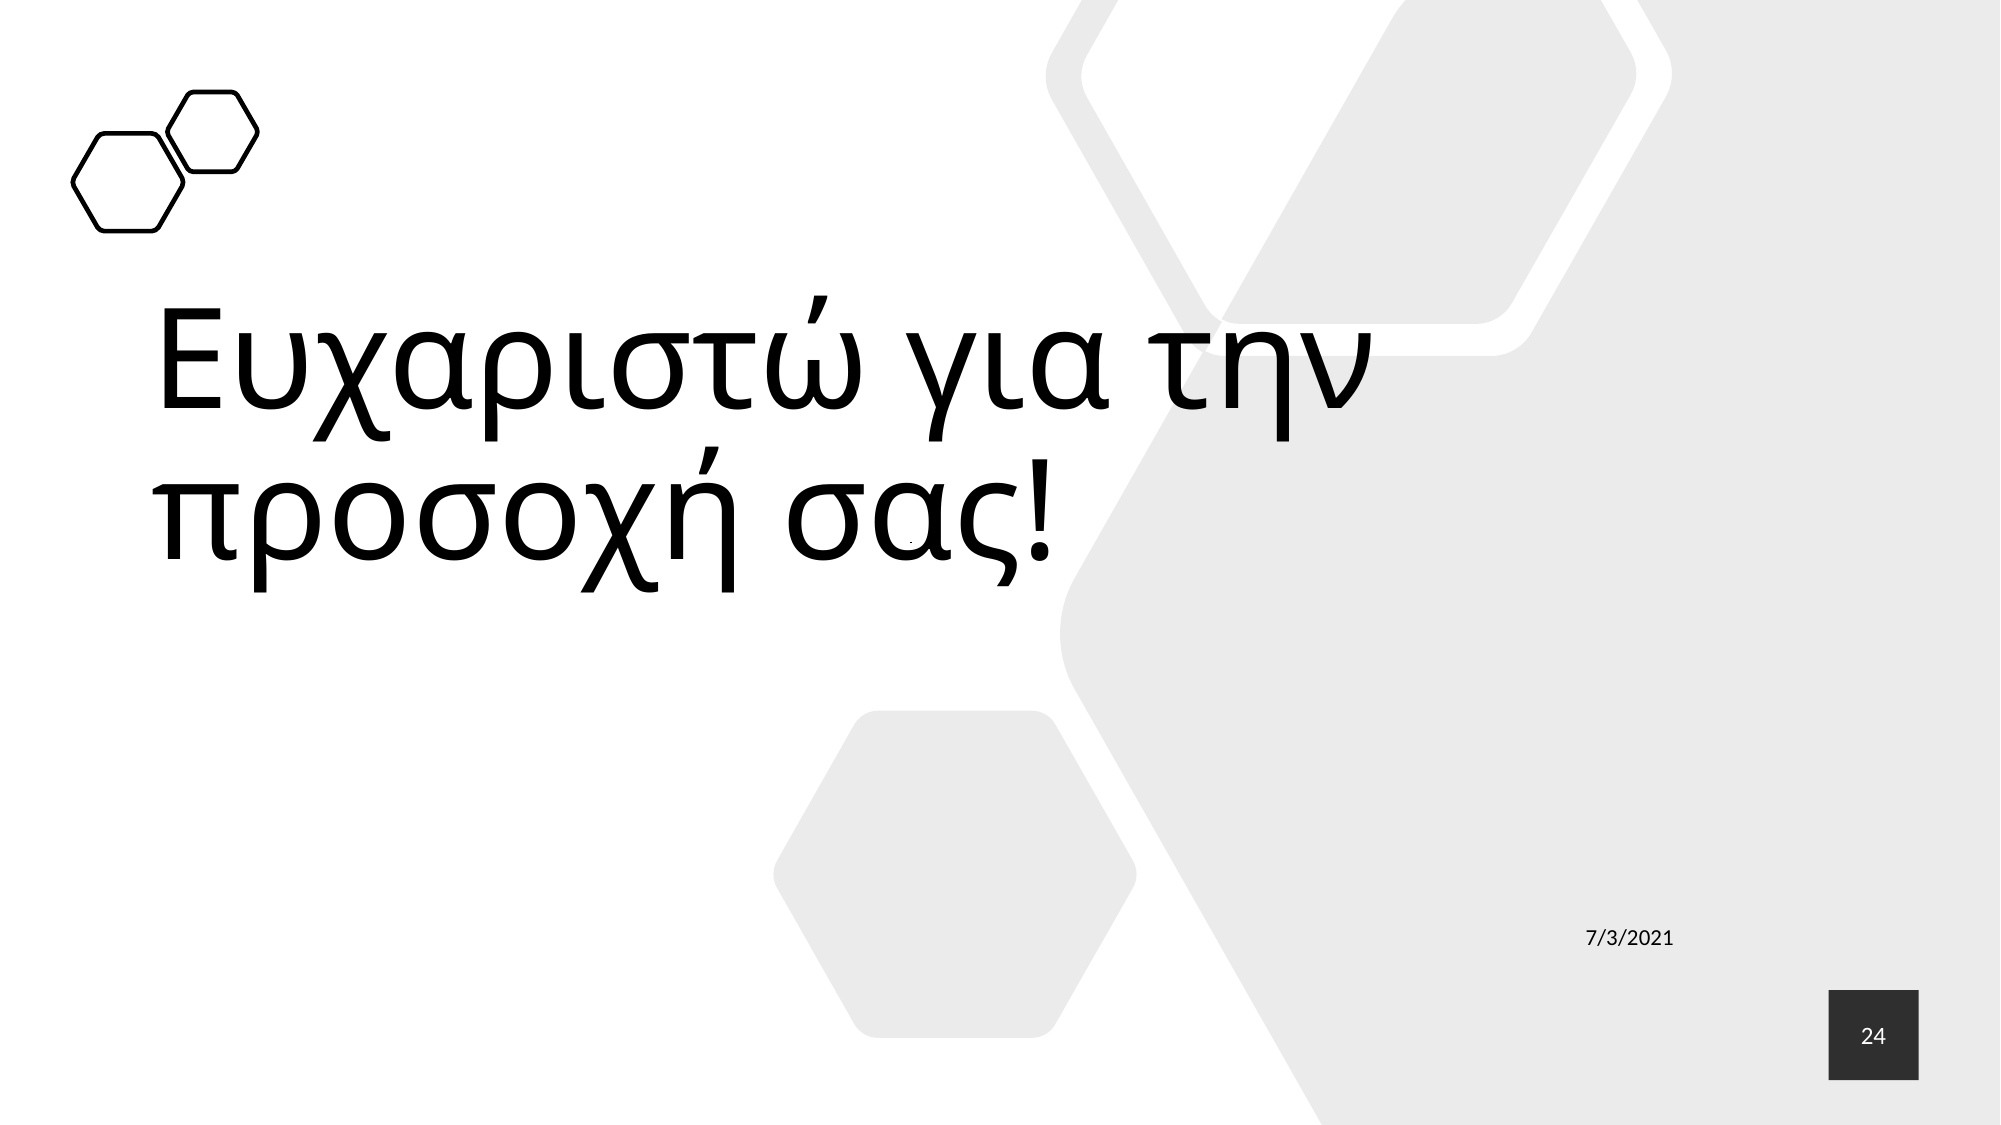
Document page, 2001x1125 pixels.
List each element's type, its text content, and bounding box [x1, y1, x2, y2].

text_box 7/3/2021 [1570, 906, 1930, 966]
title Ευχαριστώ για την προσοχή σας! [222, 483, 1282, 857]
text_box [0, 0, 2000, 1125]
